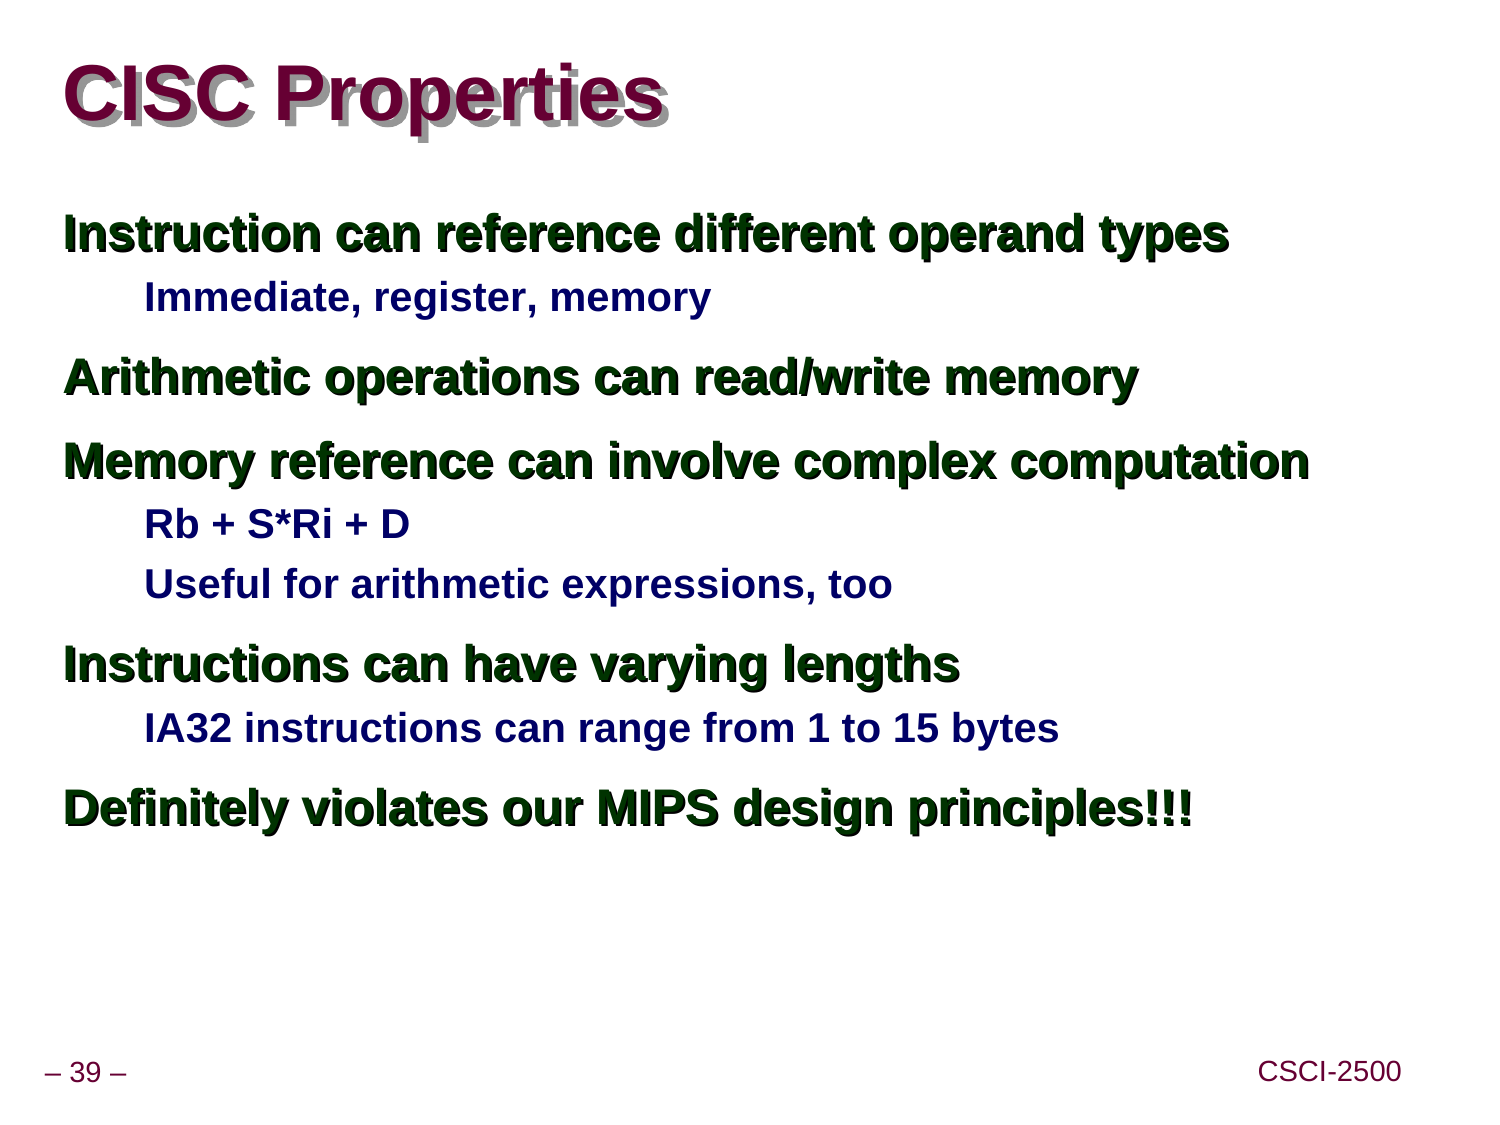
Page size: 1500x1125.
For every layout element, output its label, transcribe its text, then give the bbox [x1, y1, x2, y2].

title CISC Properties [62, 45, 1046, 149]
list Instruction can reference different operand types Immediate, register, memory Arithmetic operations can read/write memory Memory reference can involve complex computation Rb + S*Ri + D Useful for arithmetic expressions, too Instructions can have varying lengths IA32 instructions can range from 1 to 15 bytes Definitely violates our MIPS design principles!!! [47, 200, 1411, 1058]
